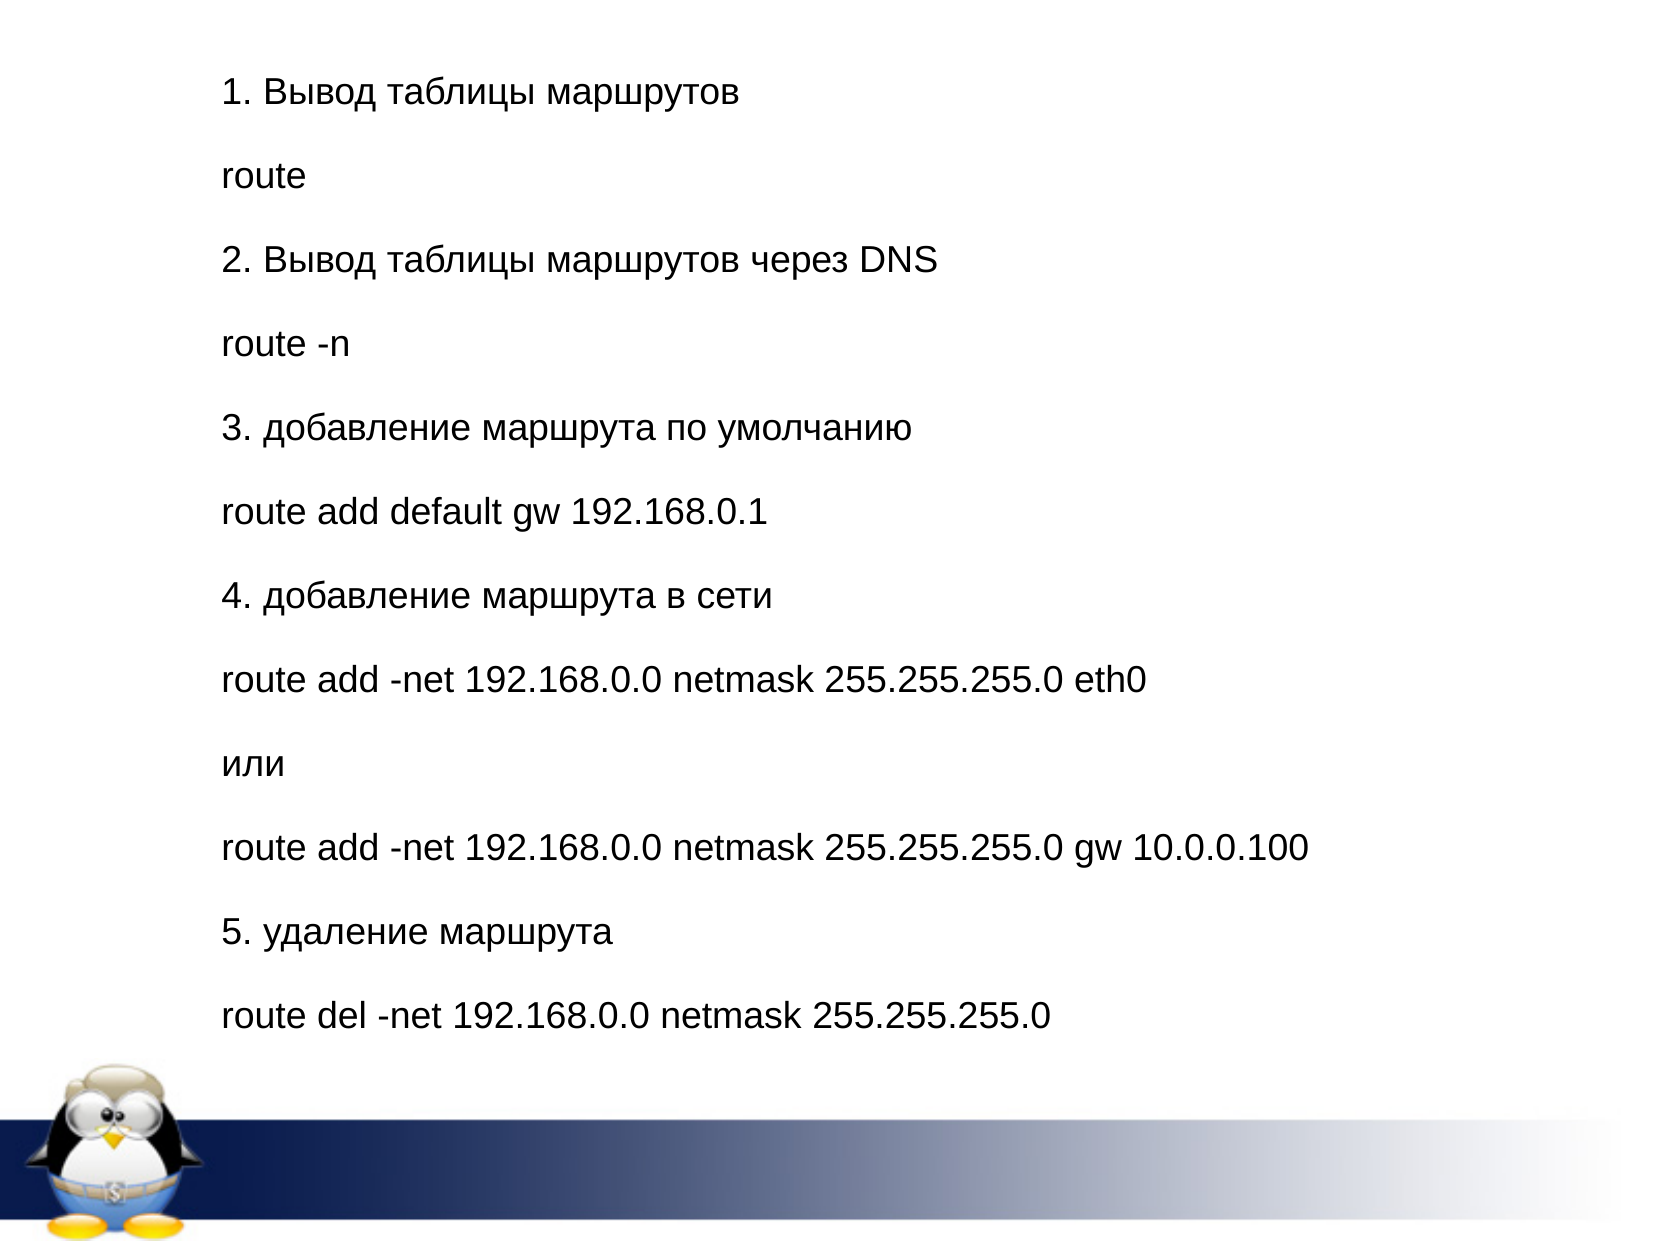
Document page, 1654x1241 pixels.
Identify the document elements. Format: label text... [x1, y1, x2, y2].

text_box 1. Вывод таблицы маршрутов route 2. Вывод таблицы маршрутов через DNS route -n 3. добавление маршрута по умолчанию route add default gw 192.168.0.1 4. добавление маршрута в сети route add -net 192.168.0.0 netmask 255.255.255.0 eth0 или route add -net 192.168.0.0 netmask 255.255.255.0 gw 10.0.0.100 5. удаление маршрута route del -net 192.168.0.0 netmask 255.255.255.0 [206, 63, 1324, 1046]
picture [0, 1058, 1654, 1241]
